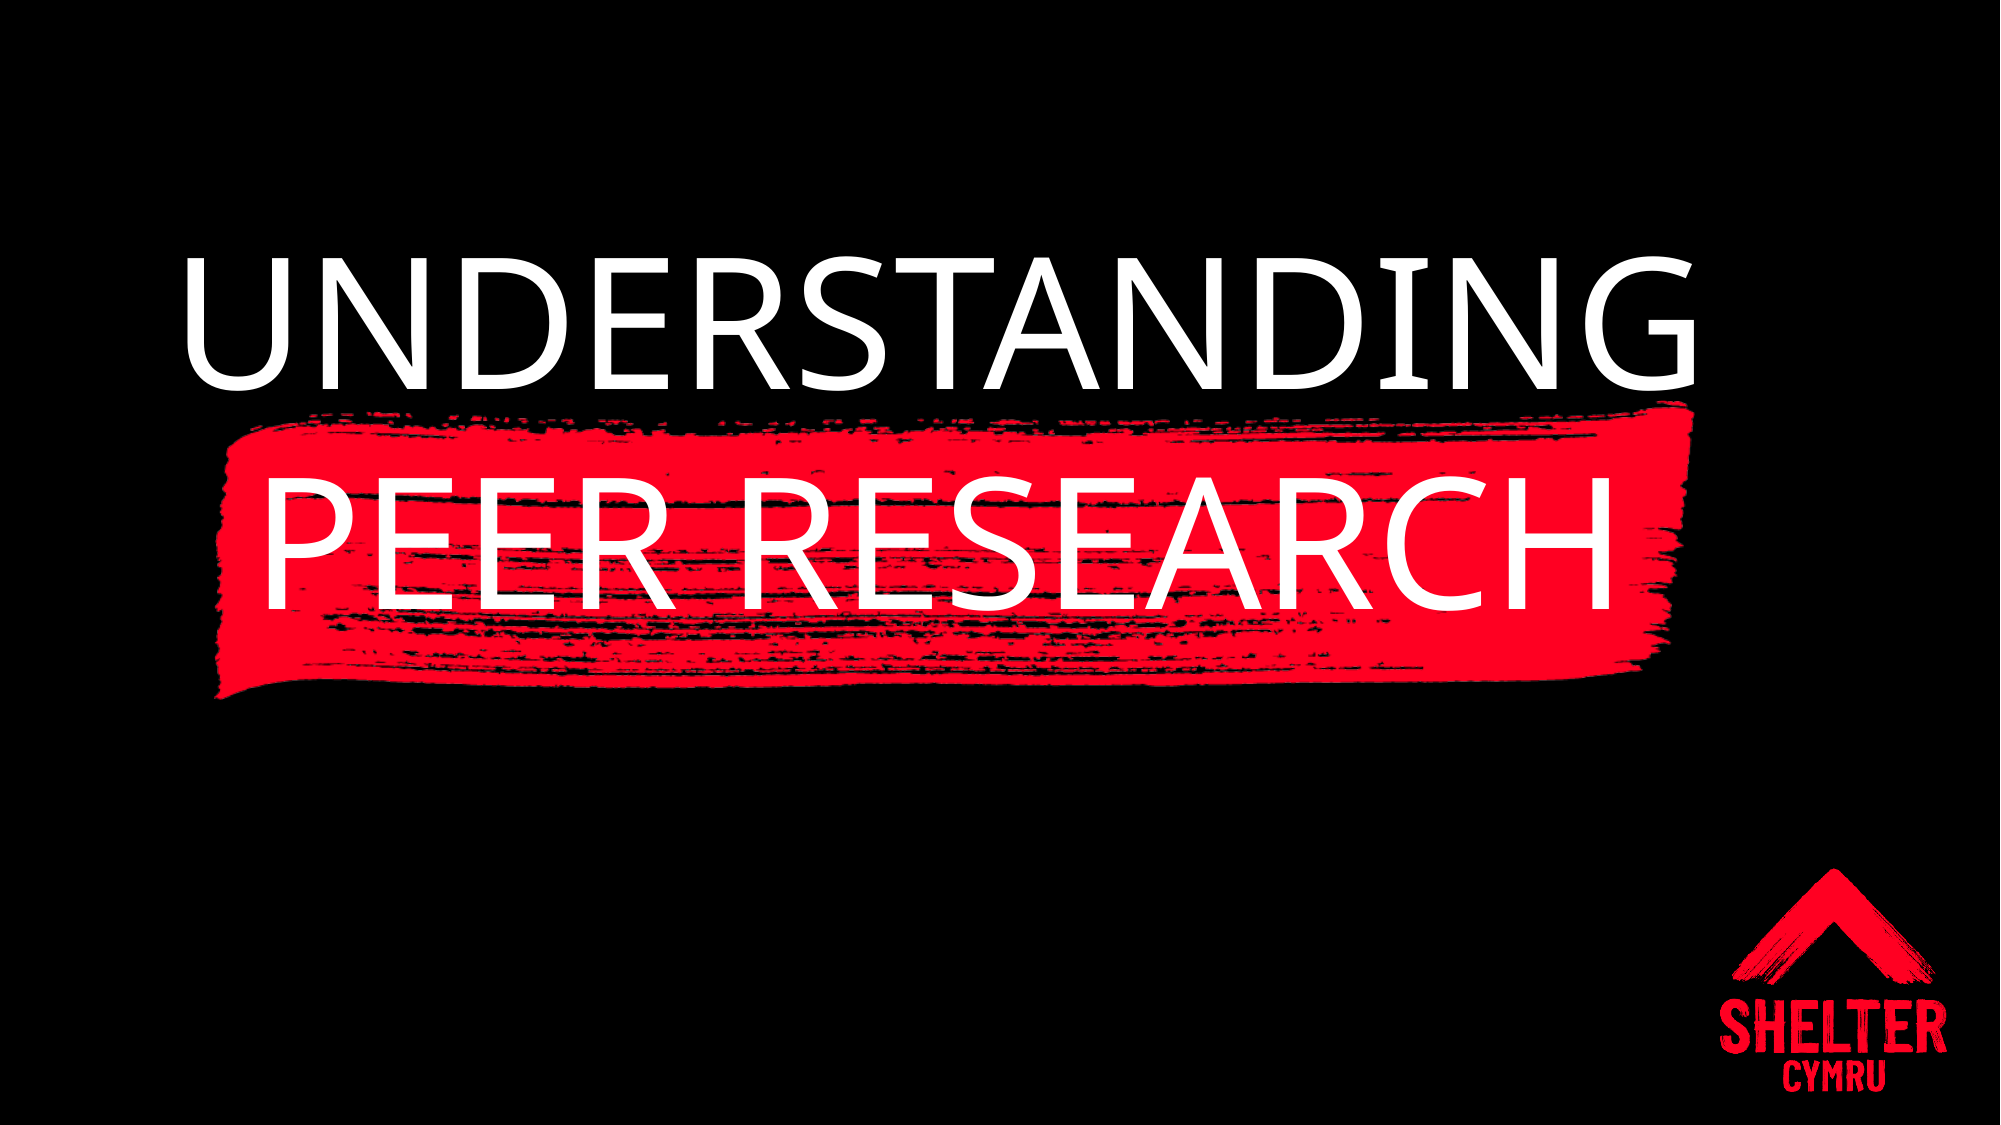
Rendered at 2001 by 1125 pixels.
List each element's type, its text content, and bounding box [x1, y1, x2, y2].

picture [1720, 868, 1947, 1092]
text_box UNDERSTANDING PEER RESEARCH [142, 198, 1786, 658]
picture [214, 658, 1695, 700]
